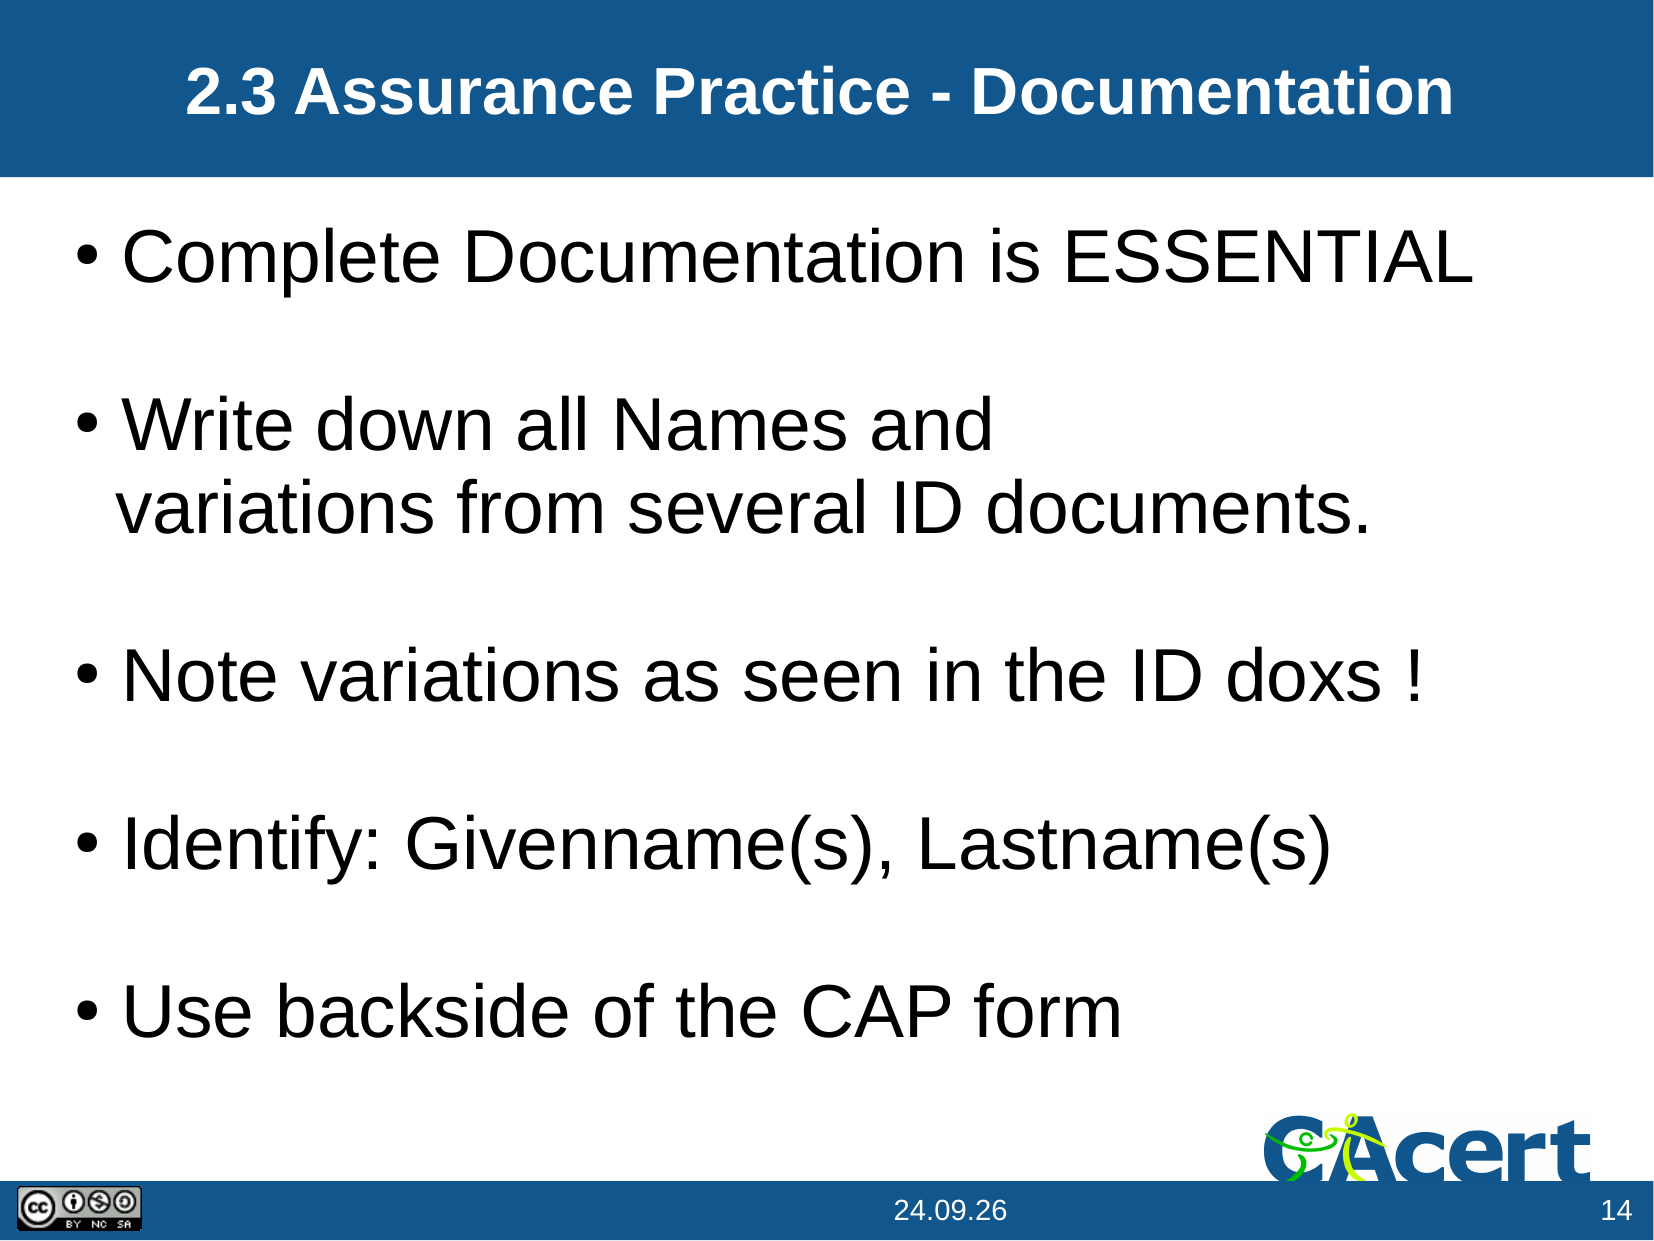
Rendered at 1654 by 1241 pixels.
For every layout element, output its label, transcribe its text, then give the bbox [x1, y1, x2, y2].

picture [17, 1186, 142, 1231]
picture [1263, 1112, 1591, 1181]
text_box Complete Documentation is ESSENTIAL Write down all Names and variations from several ID documents. Note variations as seen in the ID doxs ! Identify: Givenname(s), Lastname(s) Use backside of the CAP form [59, 206, 1565, 1062]
title 2.3 Assurance Practice - Documentation [76, 17, 1565, 166]
